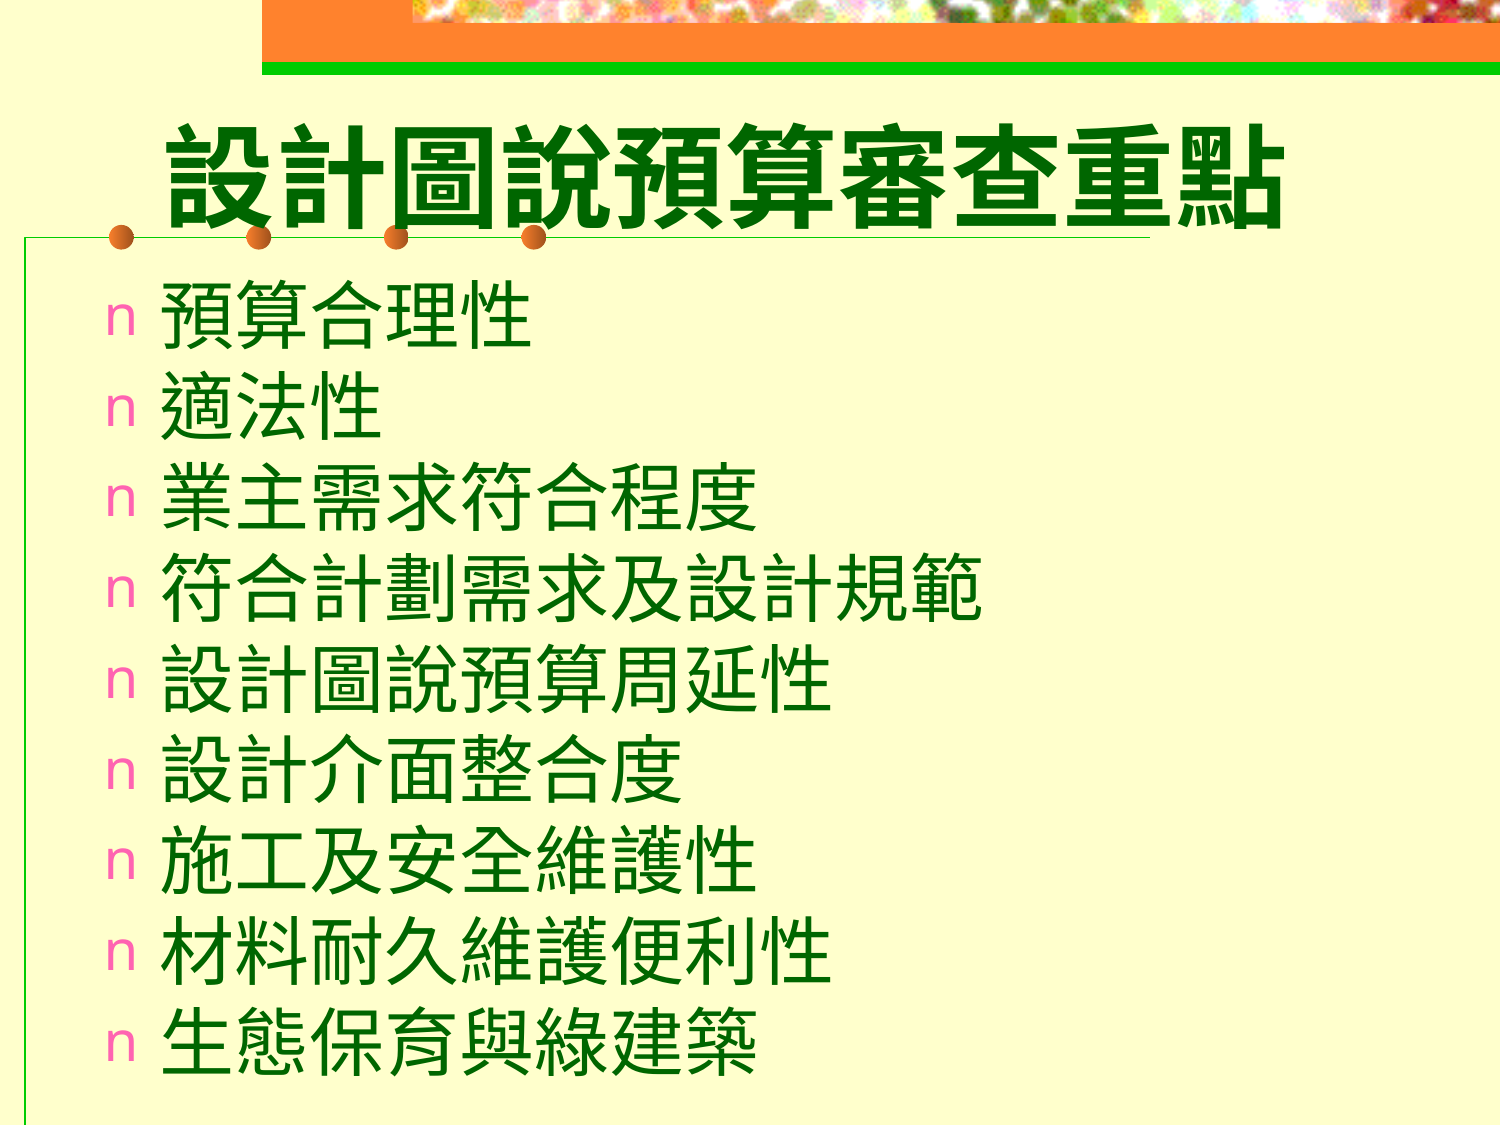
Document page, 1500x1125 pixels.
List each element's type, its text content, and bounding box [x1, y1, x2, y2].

list 預算合理性 適法性 業主需求符合程度 符合計劃需求及設計規範 設計圖說預算周延性 設計介面整合度 施工及安全維護性 材料耐久維護便利性 生態保育與綠建築 [88, 278, 1436, 1125]
title 設計圖說預算審查重點 [87, 99, 1363, 225]
